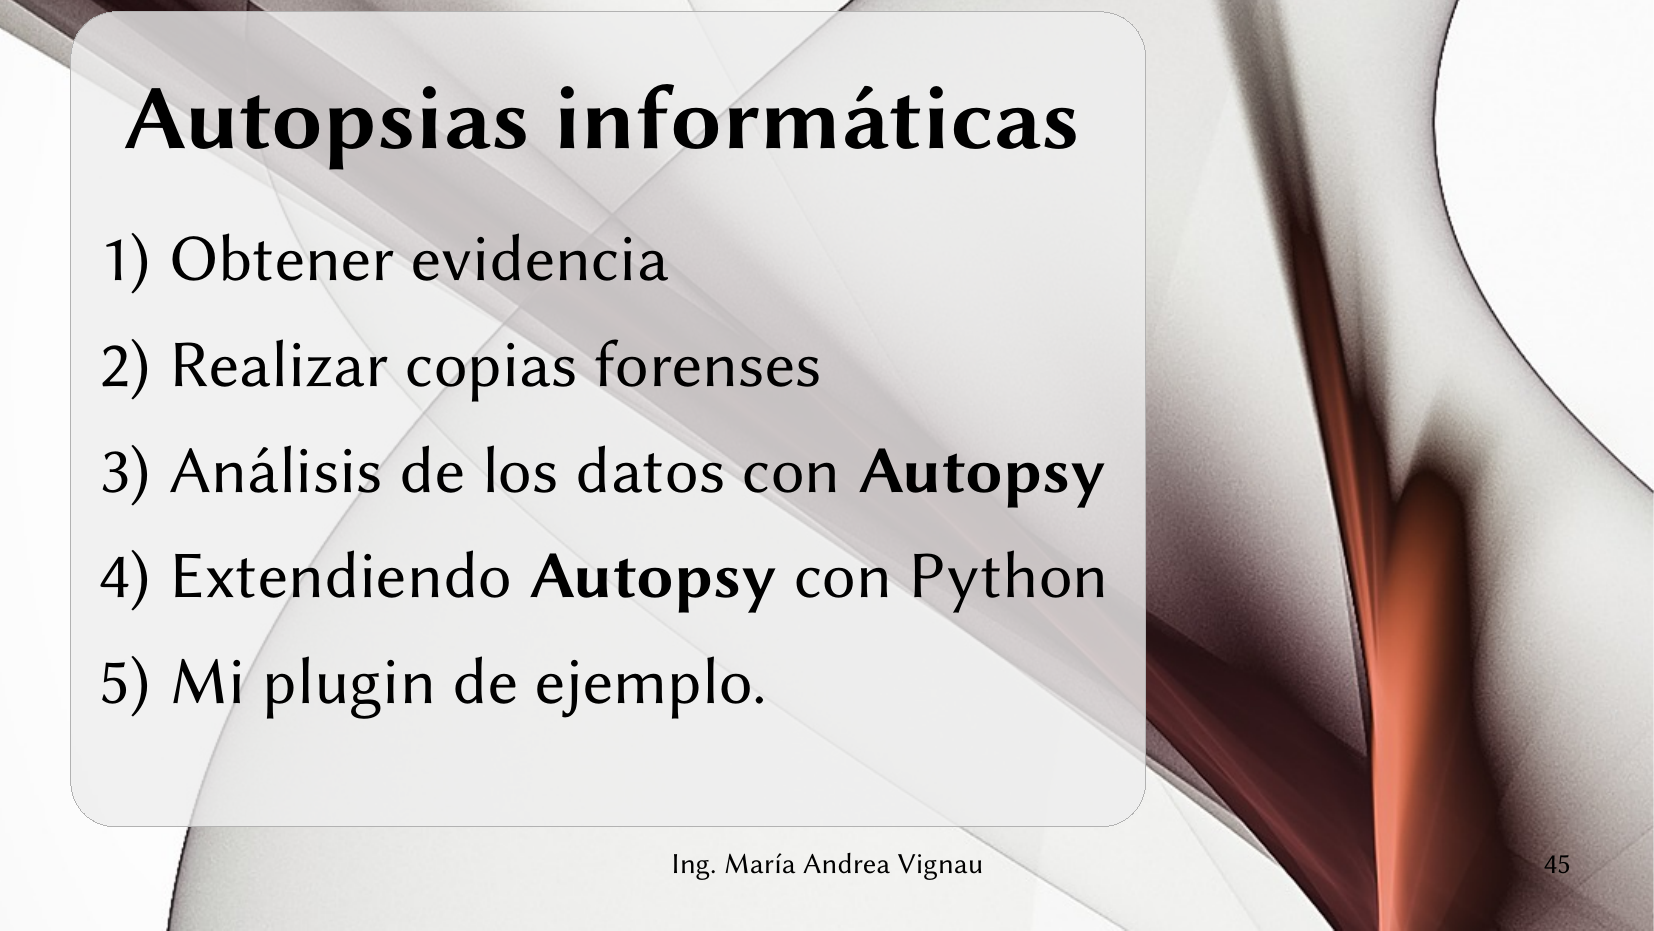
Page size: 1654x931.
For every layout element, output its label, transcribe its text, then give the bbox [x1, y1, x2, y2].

picture [0, 0, 1654, 931]
title Autopsias informáticas [82, 37, 1123, 201]
list Obtener evidencia Realizar copias forenses Análisis de los datos con Autopsy Extendiendo Autopsy con Python Mi plugin de ejemplo. [81, 220, 1120, 808]
